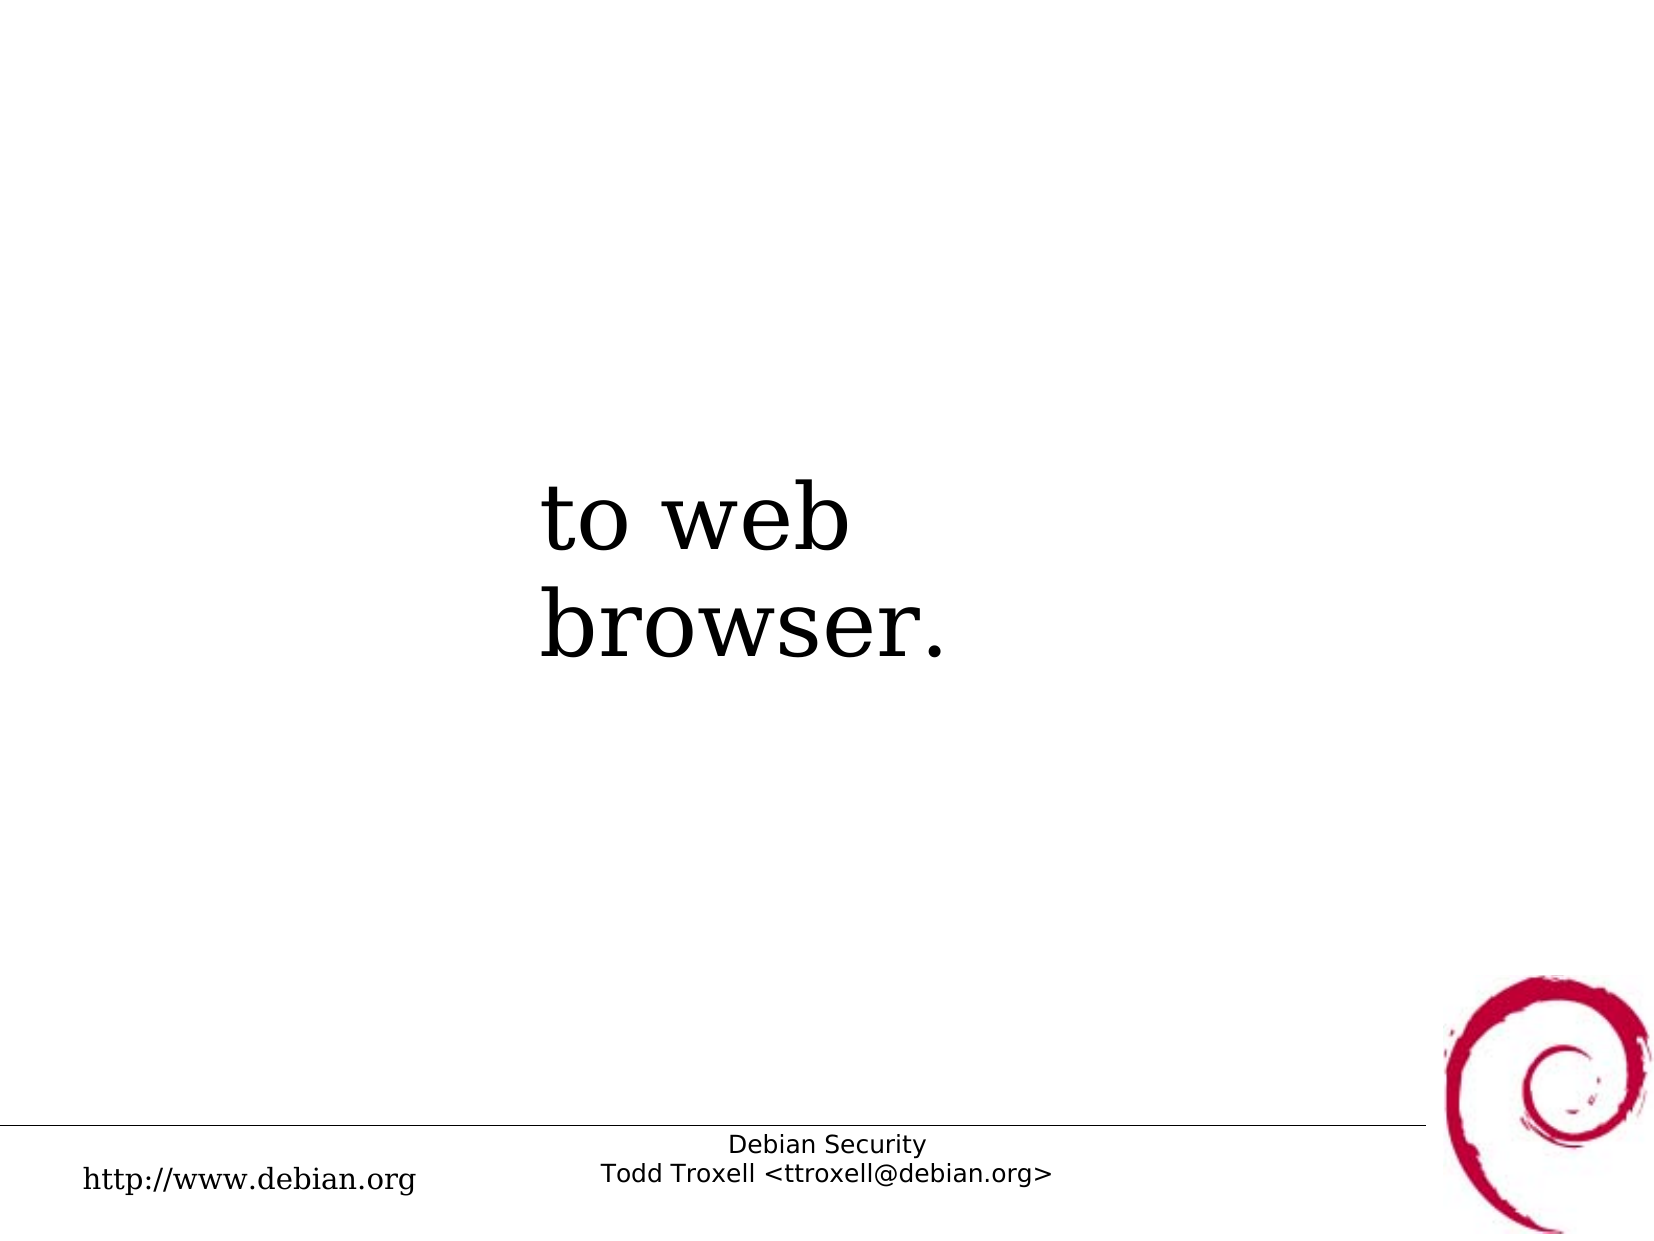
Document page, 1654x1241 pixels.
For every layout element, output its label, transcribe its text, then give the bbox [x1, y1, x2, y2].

text_box to web browser. [525, 457, 1238, 686]
picture [1443, 975, 1654, 1234]
